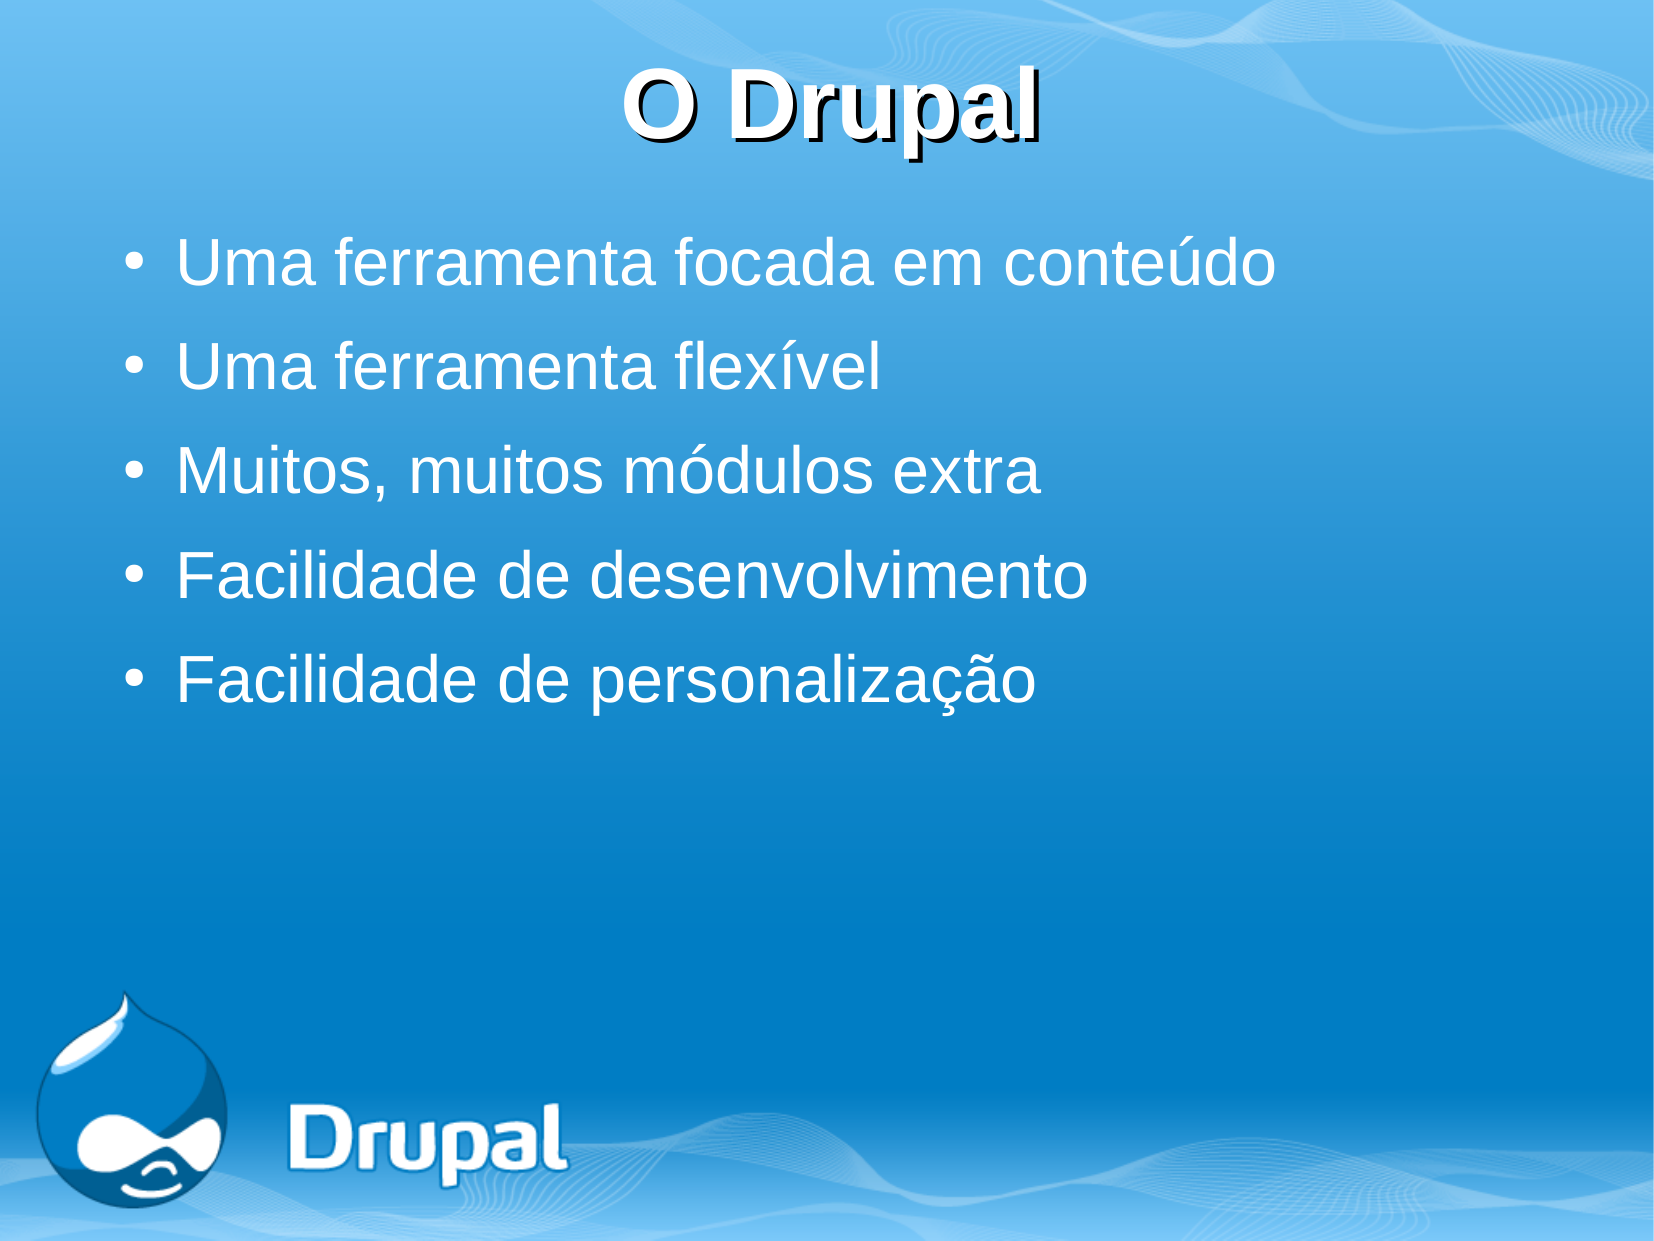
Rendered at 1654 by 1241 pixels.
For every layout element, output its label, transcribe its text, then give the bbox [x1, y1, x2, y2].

title O Drupal [86, 0, 1576, 208]
picture [0, 0, 1654, 1241]
list Uma ferramenta focada em conteúdo Uma ferramenta flexível Muitos, muitos módulos extra Facilidade de desenvolvimento Facilidade de personalização [86, 225, 1576, 1044]
